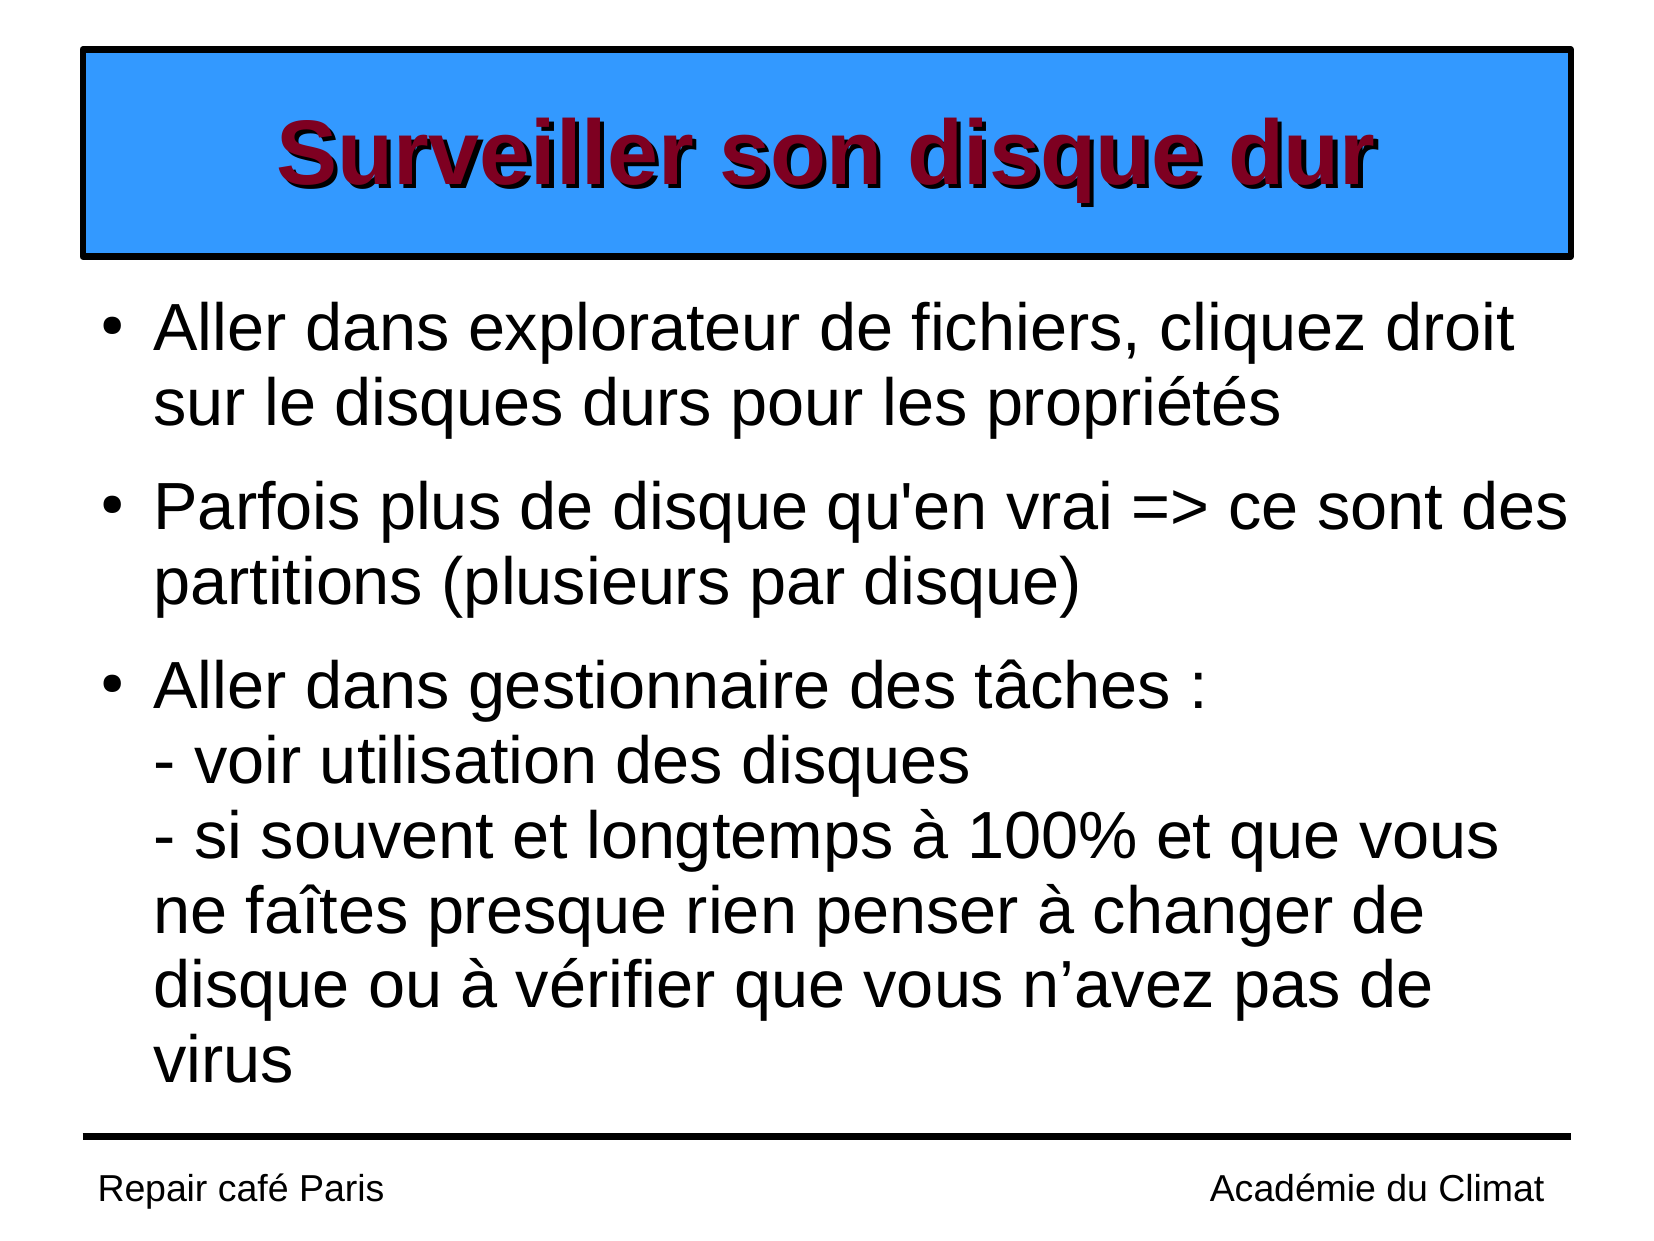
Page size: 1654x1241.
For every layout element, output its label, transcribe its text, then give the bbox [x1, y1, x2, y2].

text_box Repair café Paris Académie du Climat [82, 1160, 1571, 1217]
list Aller dans explorateur de fichiers, cliquez droit sur le disques durs pour les propriétés Parfois plus de disque qu'en vrai => ce sont des partitions (plusieurs par disque) Aller dans gestionnaire des tâches : - voir utilisation des disques - si souvent et longtemps à 100% et que vous ne faîtes presque rien penser à changer de disque ou à vérifier que vous n’avez pas de virus [82, 290, 1571, 1097]
title Surveiller son disque dur [82, 49, 1571, 257]
